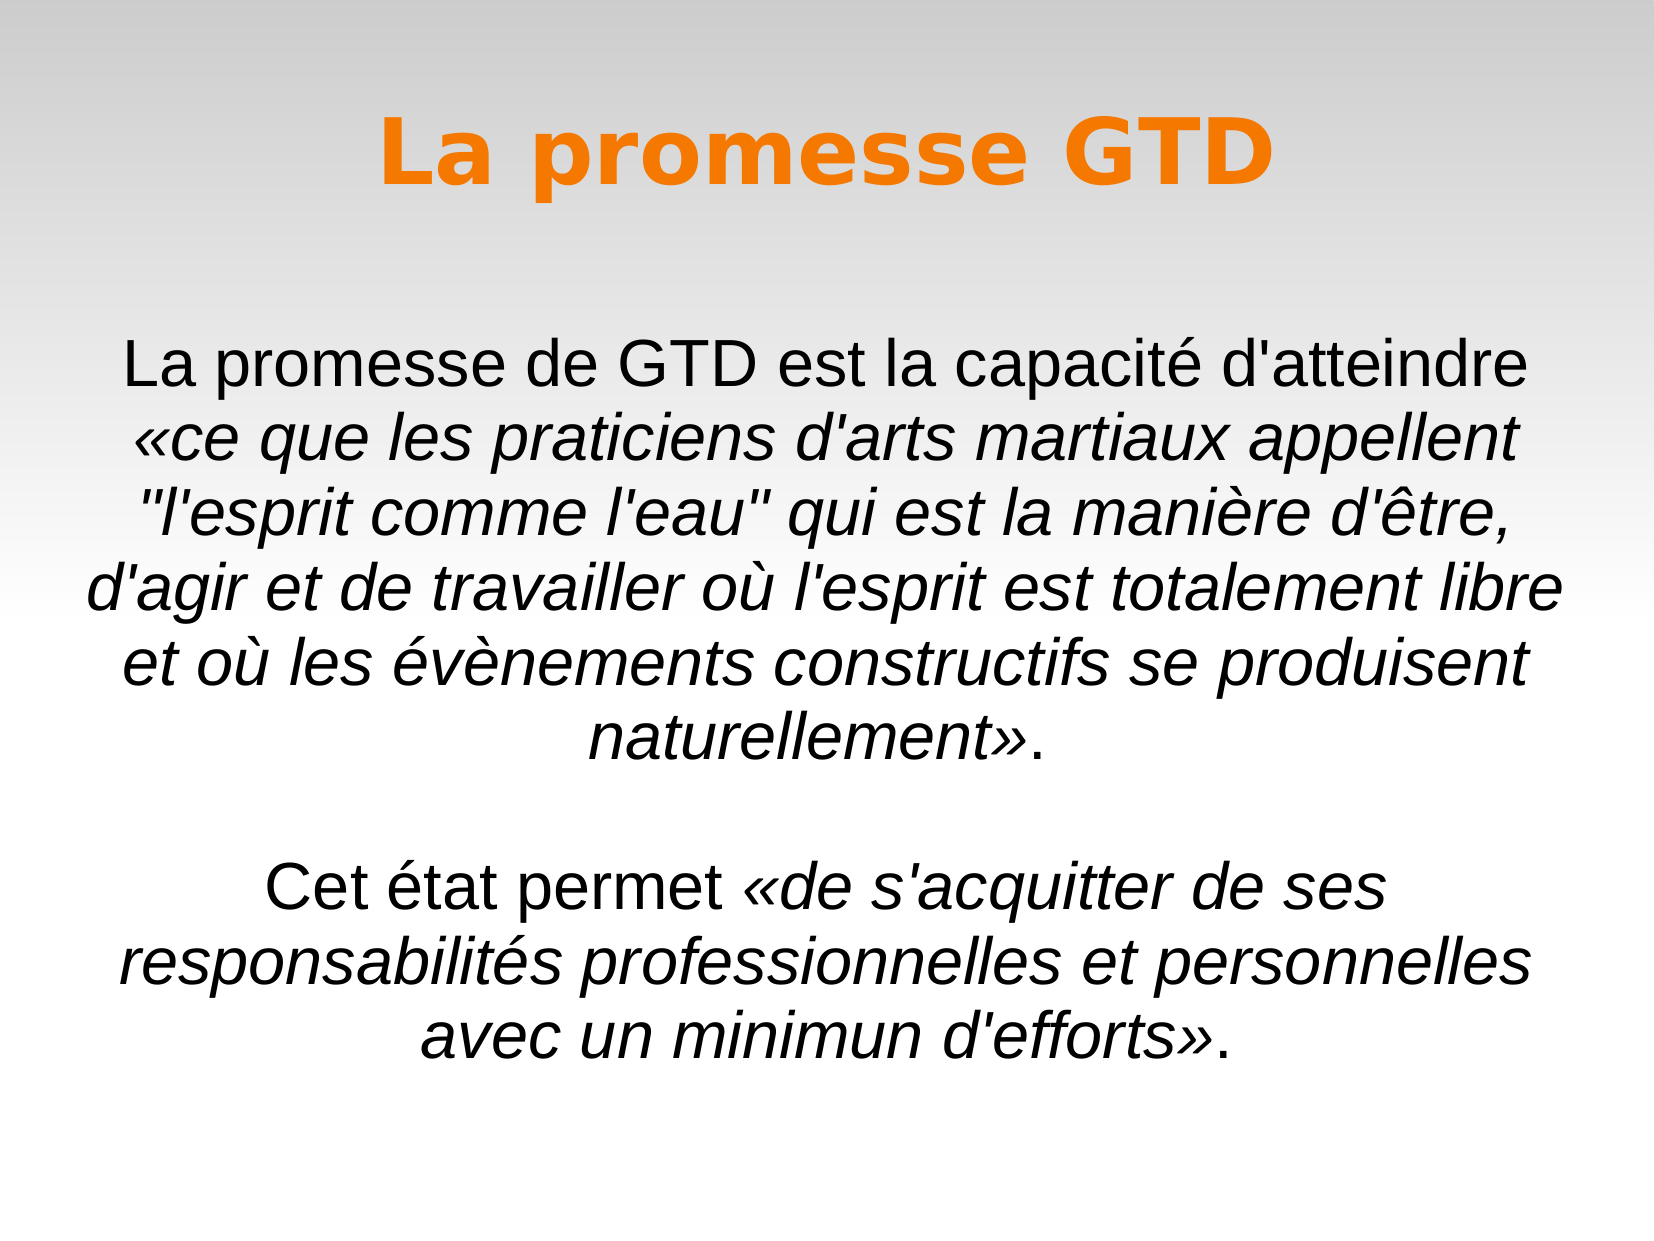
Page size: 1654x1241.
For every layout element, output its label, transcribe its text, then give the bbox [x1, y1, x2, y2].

title La promesse GTD [82, 49, 1571, 257]
subtitle La promesse de GTD est la capacité d'atteindre «ce que les praticiens d'arts martiaux appellent "l'esprit comme l'eau" qui est la manière d'être, d'agir et de travailler où l'esprit est totalement libre et où les évènements constructifs se produisent naturellement». Cet état permet «de s'acquitter de ses responsabilités professionnelles et personnelles avec un minimun d'efforts». [82, 290, 1571, 1109]
